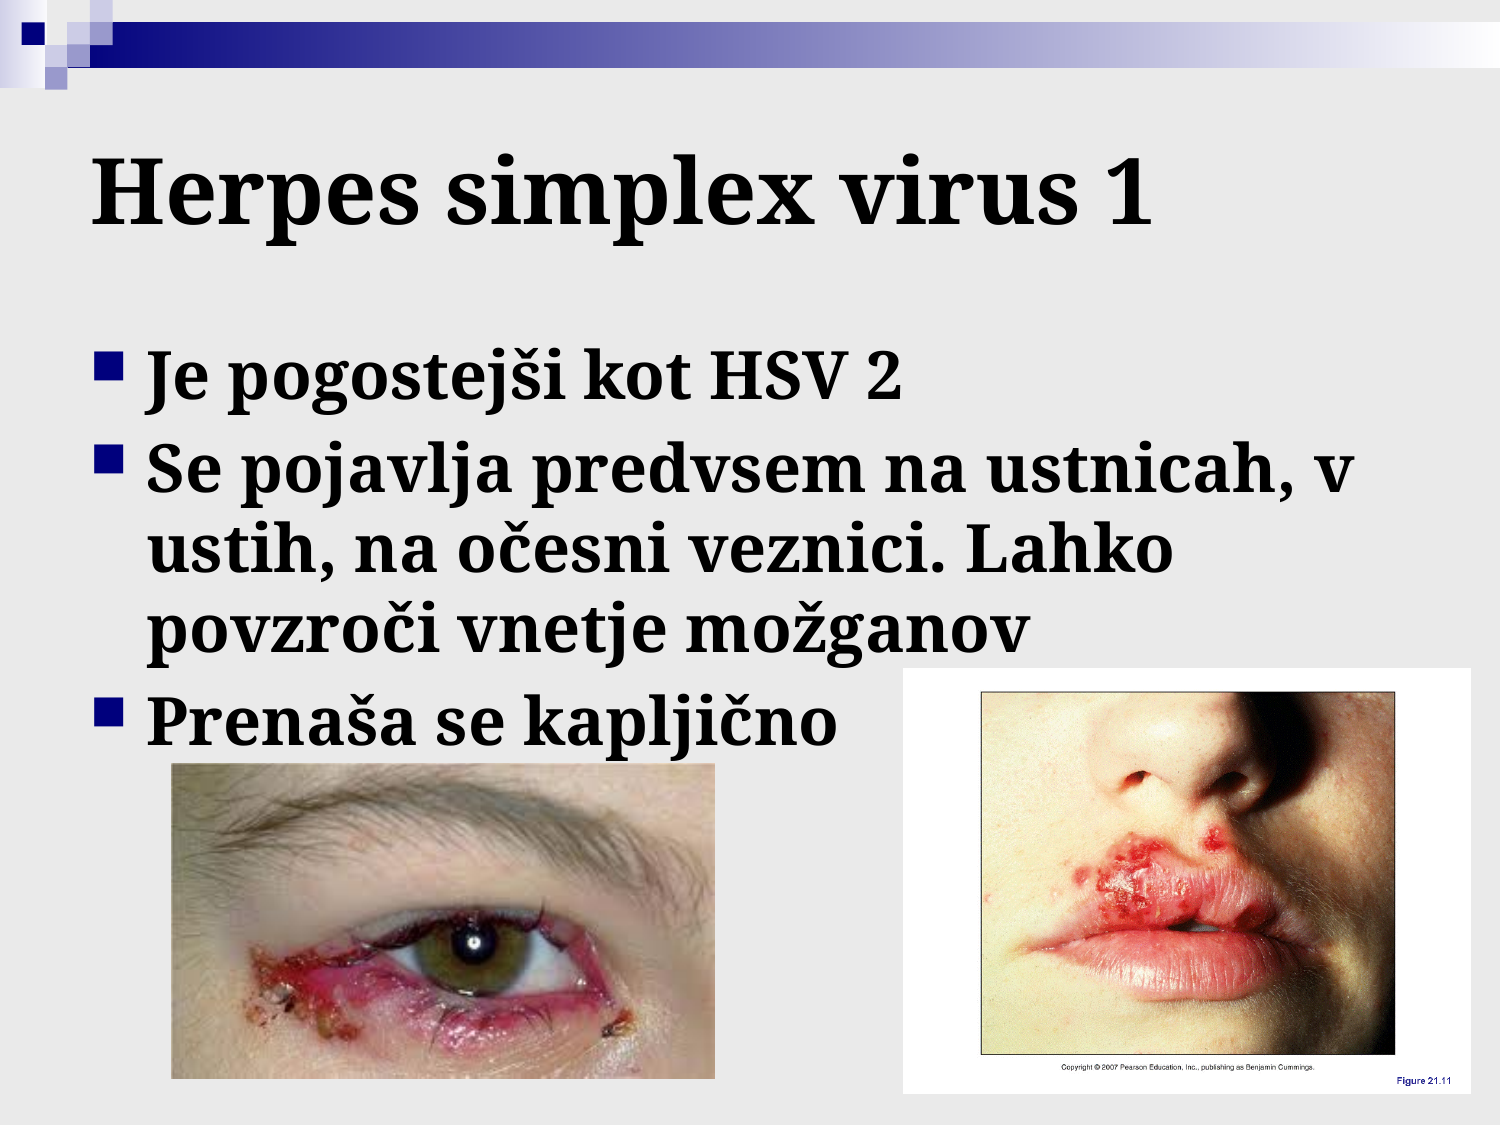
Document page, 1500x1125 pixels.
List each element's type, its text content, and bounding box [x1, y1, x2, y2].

list Je pogostejši kot HSV 2 Se pojavlja predvsem na ustnicah, v ustih, na očesni veznici. Lahko povzroči vnetje možganov Prenaša se kapljično [75, 324, 1425, 963]
title Herpes simplex virus 1 [75, 75, 1425, 300]
picture [903, 668, 1471, 1094]
picture [171, 763, 715, 1079]
